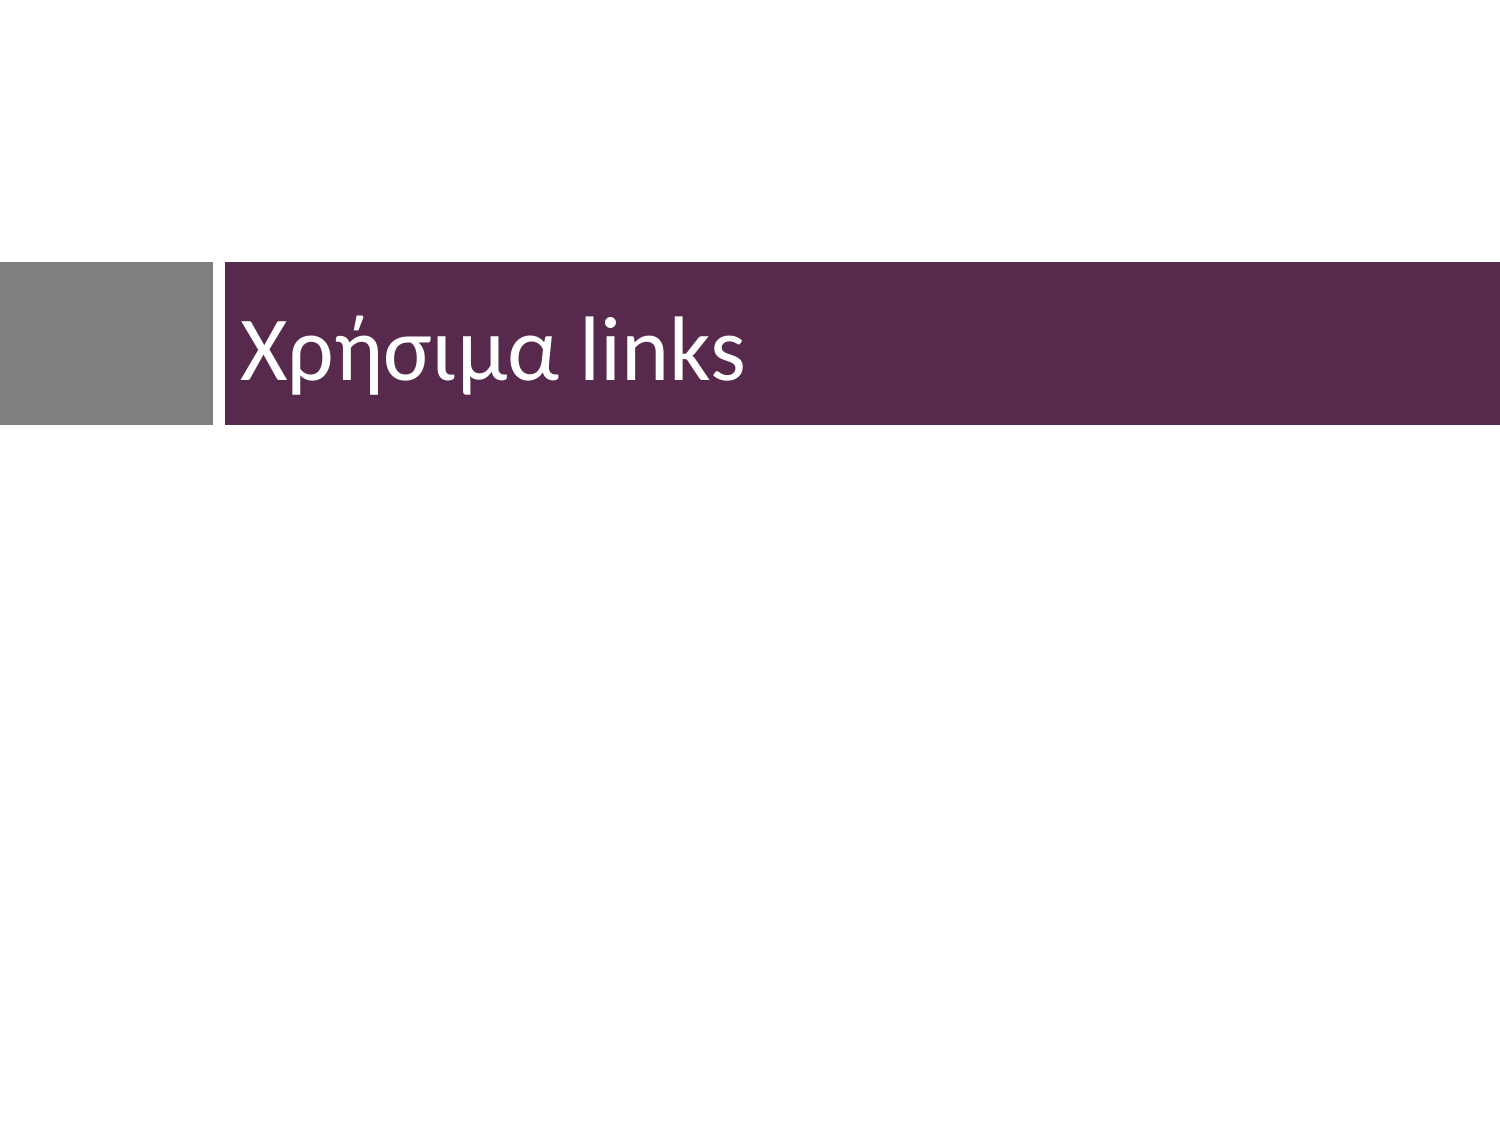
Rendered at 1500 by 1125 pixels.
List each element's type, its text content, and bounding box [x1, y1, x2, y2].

title Χρήσιμα links [225, 262, 1476, 426]
